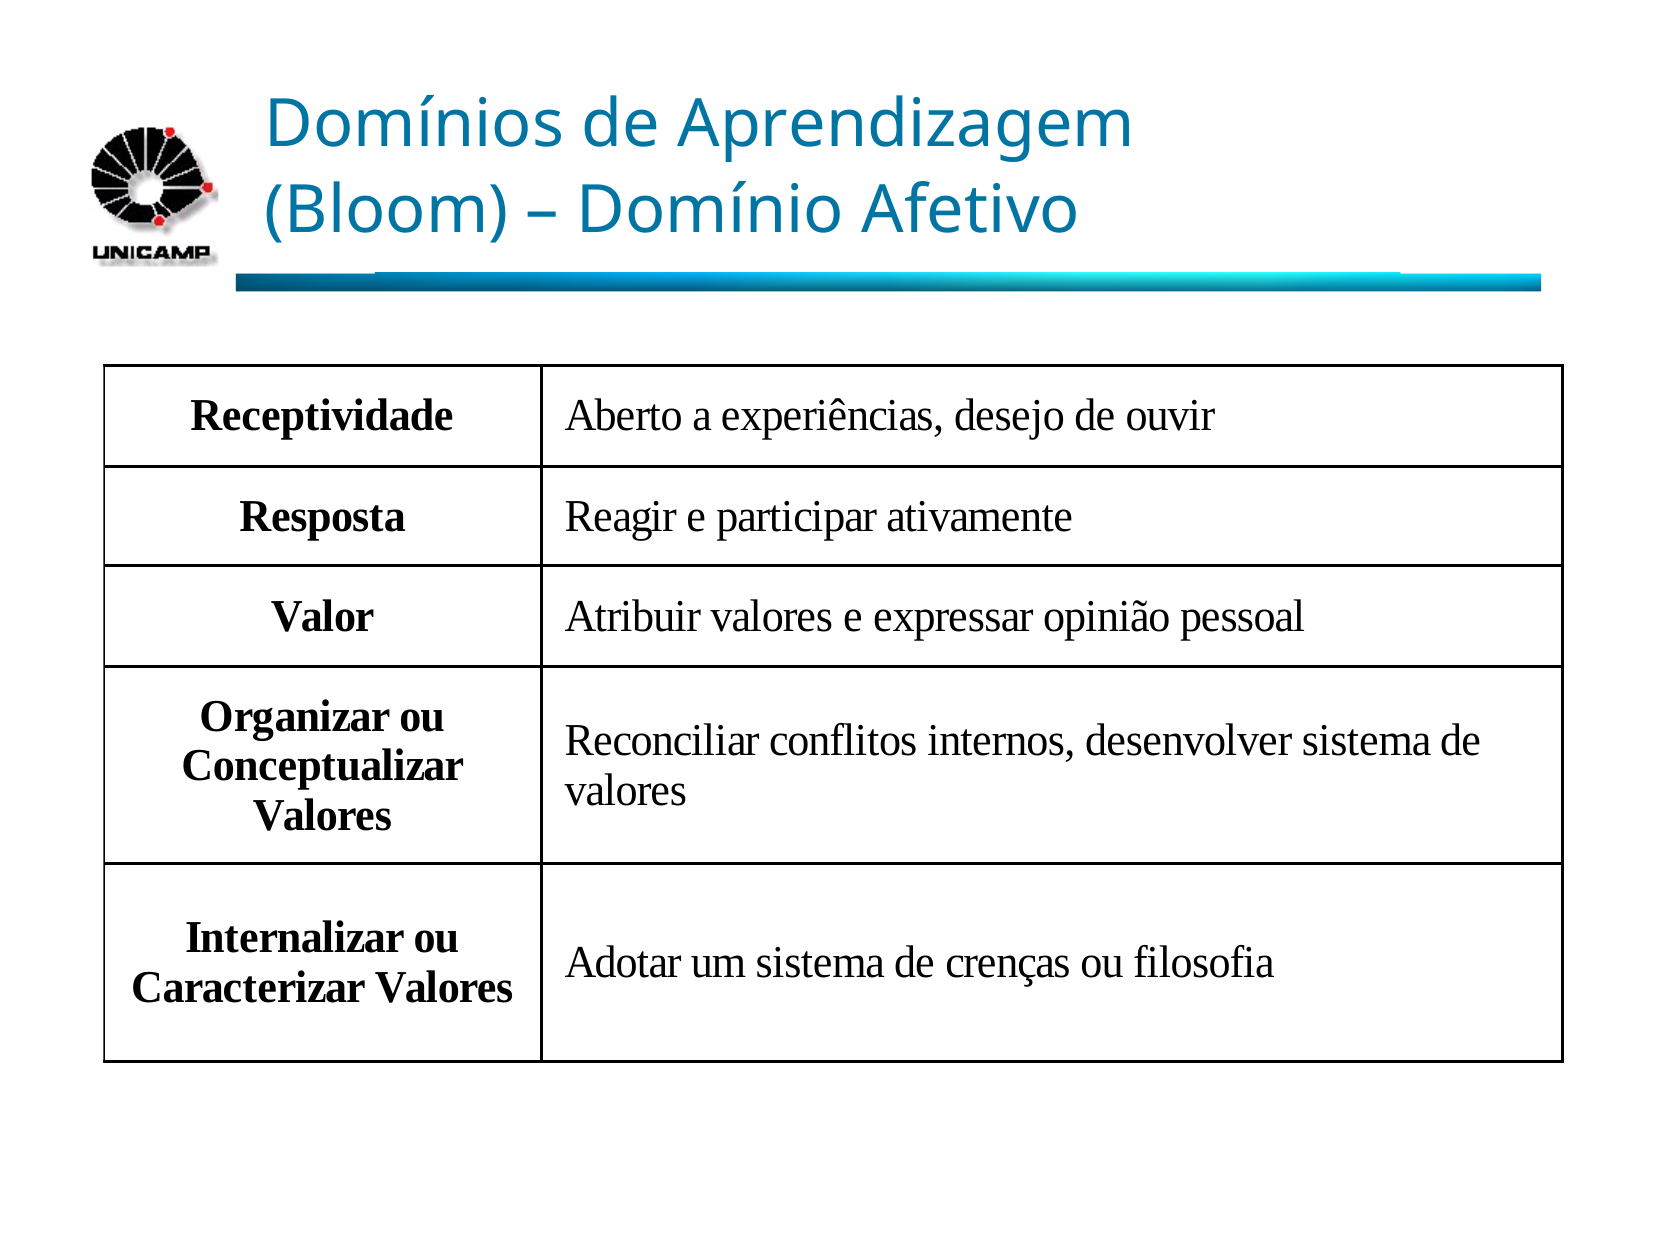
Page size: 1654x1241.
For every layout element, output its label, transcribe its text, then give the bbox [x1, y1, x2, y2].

chart [103, 364, 1565, 1063]
title Domínios de Aprendizagem (Bloom) – Domínio Afetivo [264, 57, 1534, 250]
picture [125, 272, 1654, 295]
